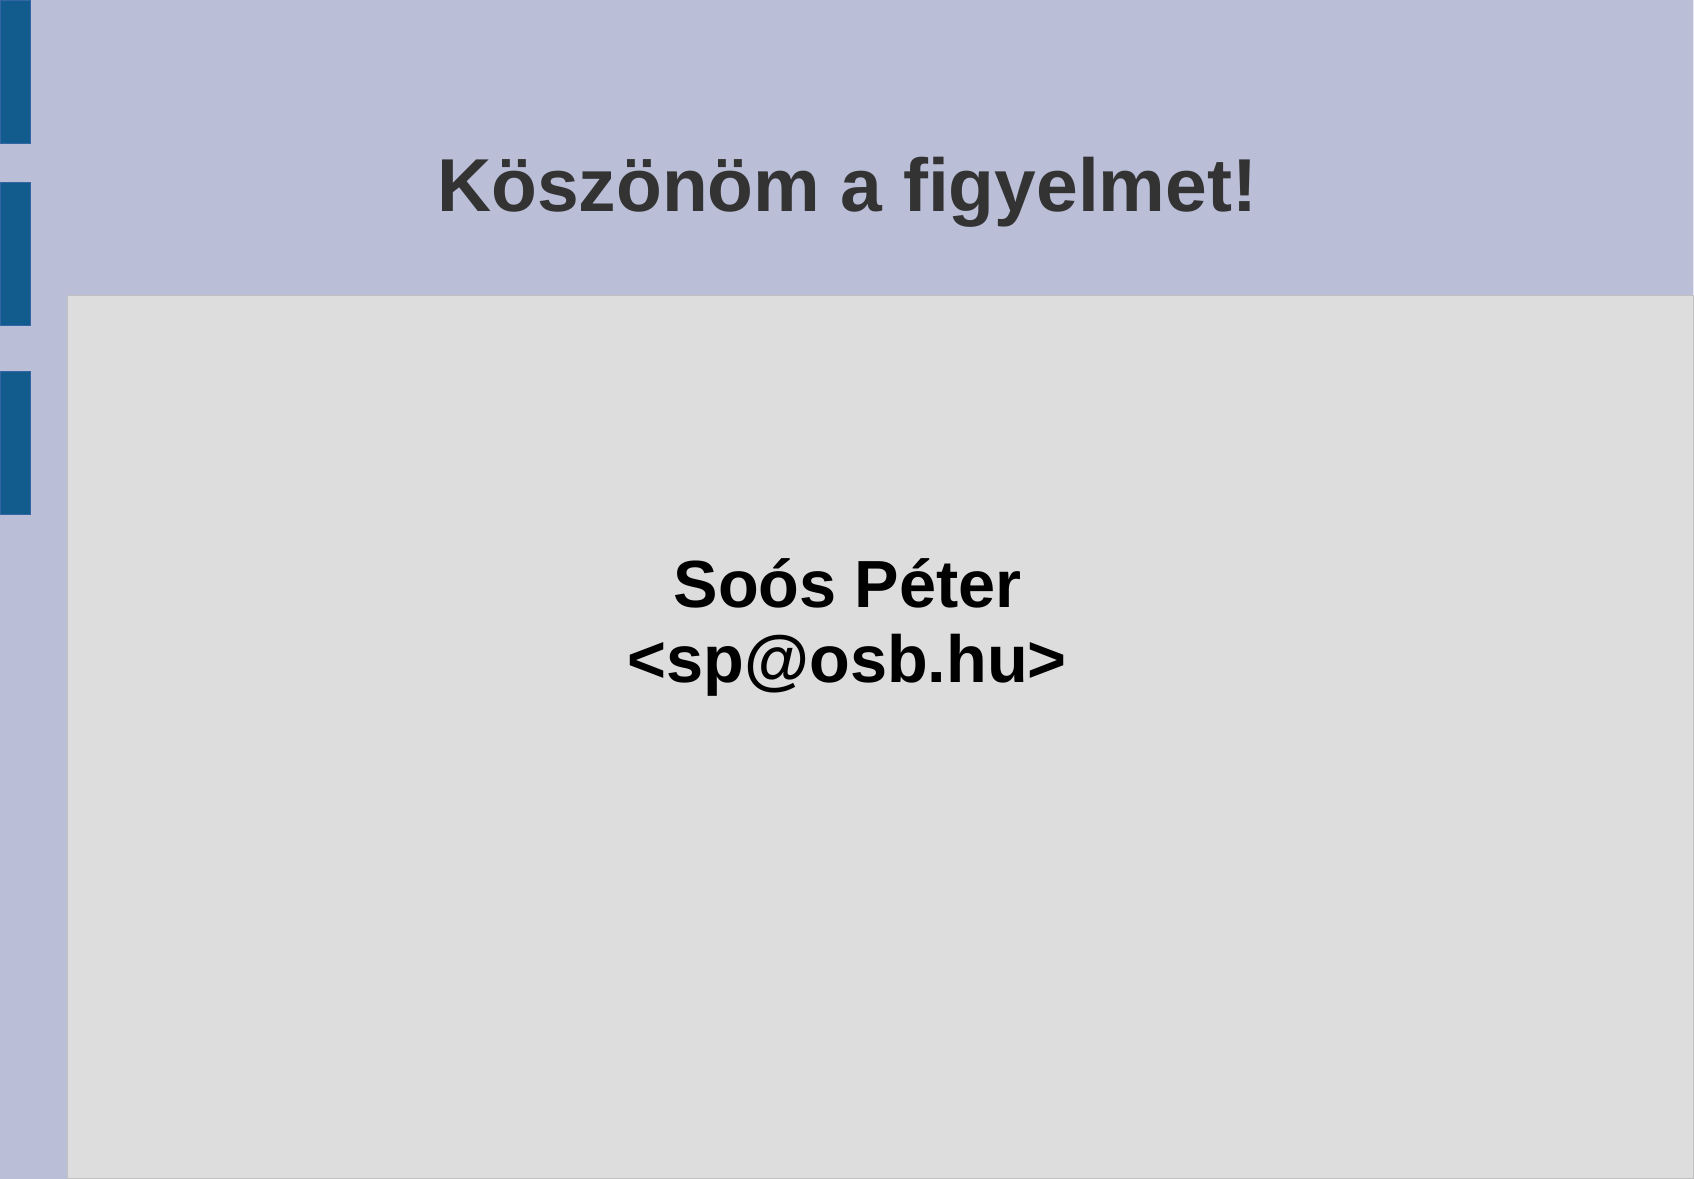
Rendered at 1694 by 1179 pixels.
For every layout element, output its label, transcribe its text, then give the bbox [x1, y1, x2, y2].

title Köszönöm a figyelmet! [124, 86, 1571, 284]
subtitle Soós Péter <sp@osb.hu> [124, 327, 1571, 916]
